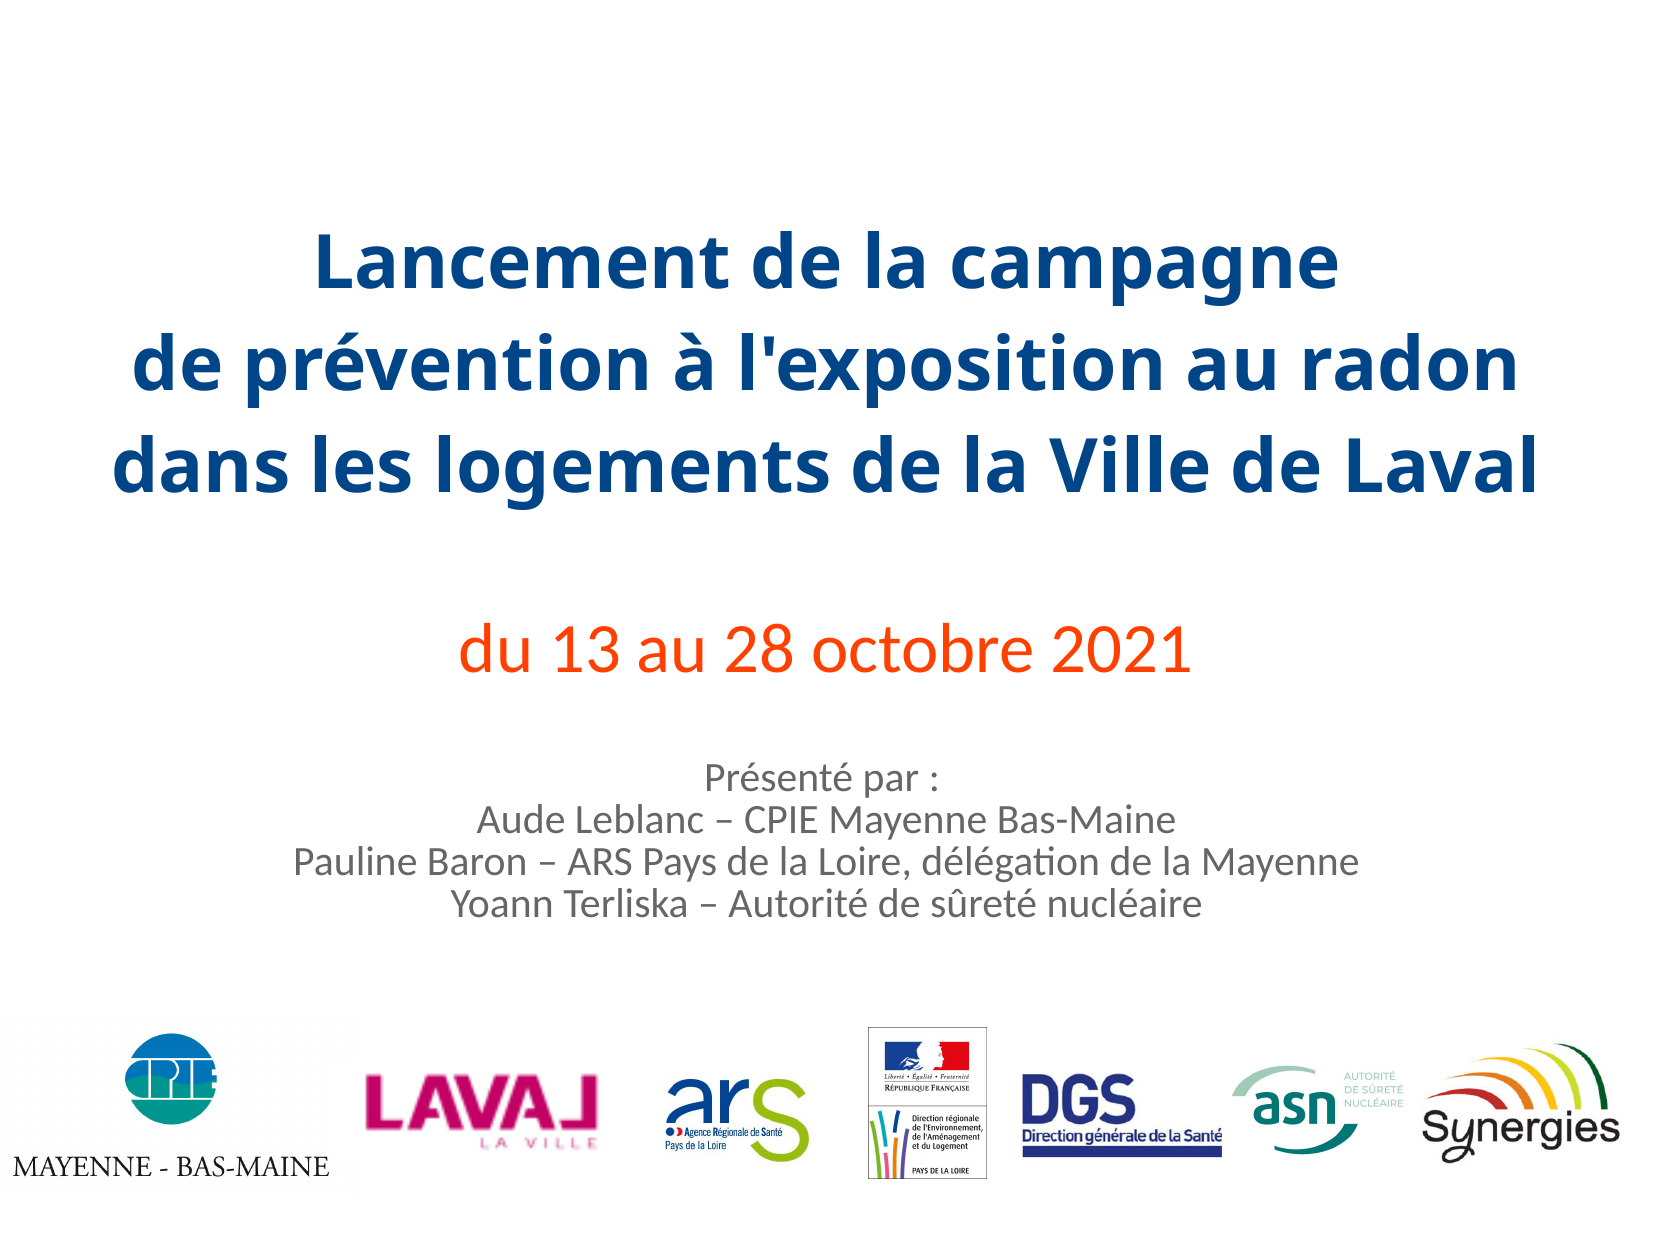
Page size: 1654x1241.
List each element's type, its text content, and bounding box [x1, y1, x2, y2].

picture [0, 1015, 839, 1199]
picture [868, 1027, 987, 1179]
picture [1021, 1073, 1222, 1158]
text_box Lancement de la campagne de prévention à l'exposition au radon dans les logements de la Ville de Laval . du 13 au 28 octobre 2021 Présenté par : Aude Leblanc – CPIE Mayenne Bas-Maine Pauline Baron – ARS Pays de la Loire, délégation de la Mayenne Yoann Terliska – Autorité de sûreté nucléaire [0, 200, 1654, 922]
picture [1228, 1032, 1630, 1170]
